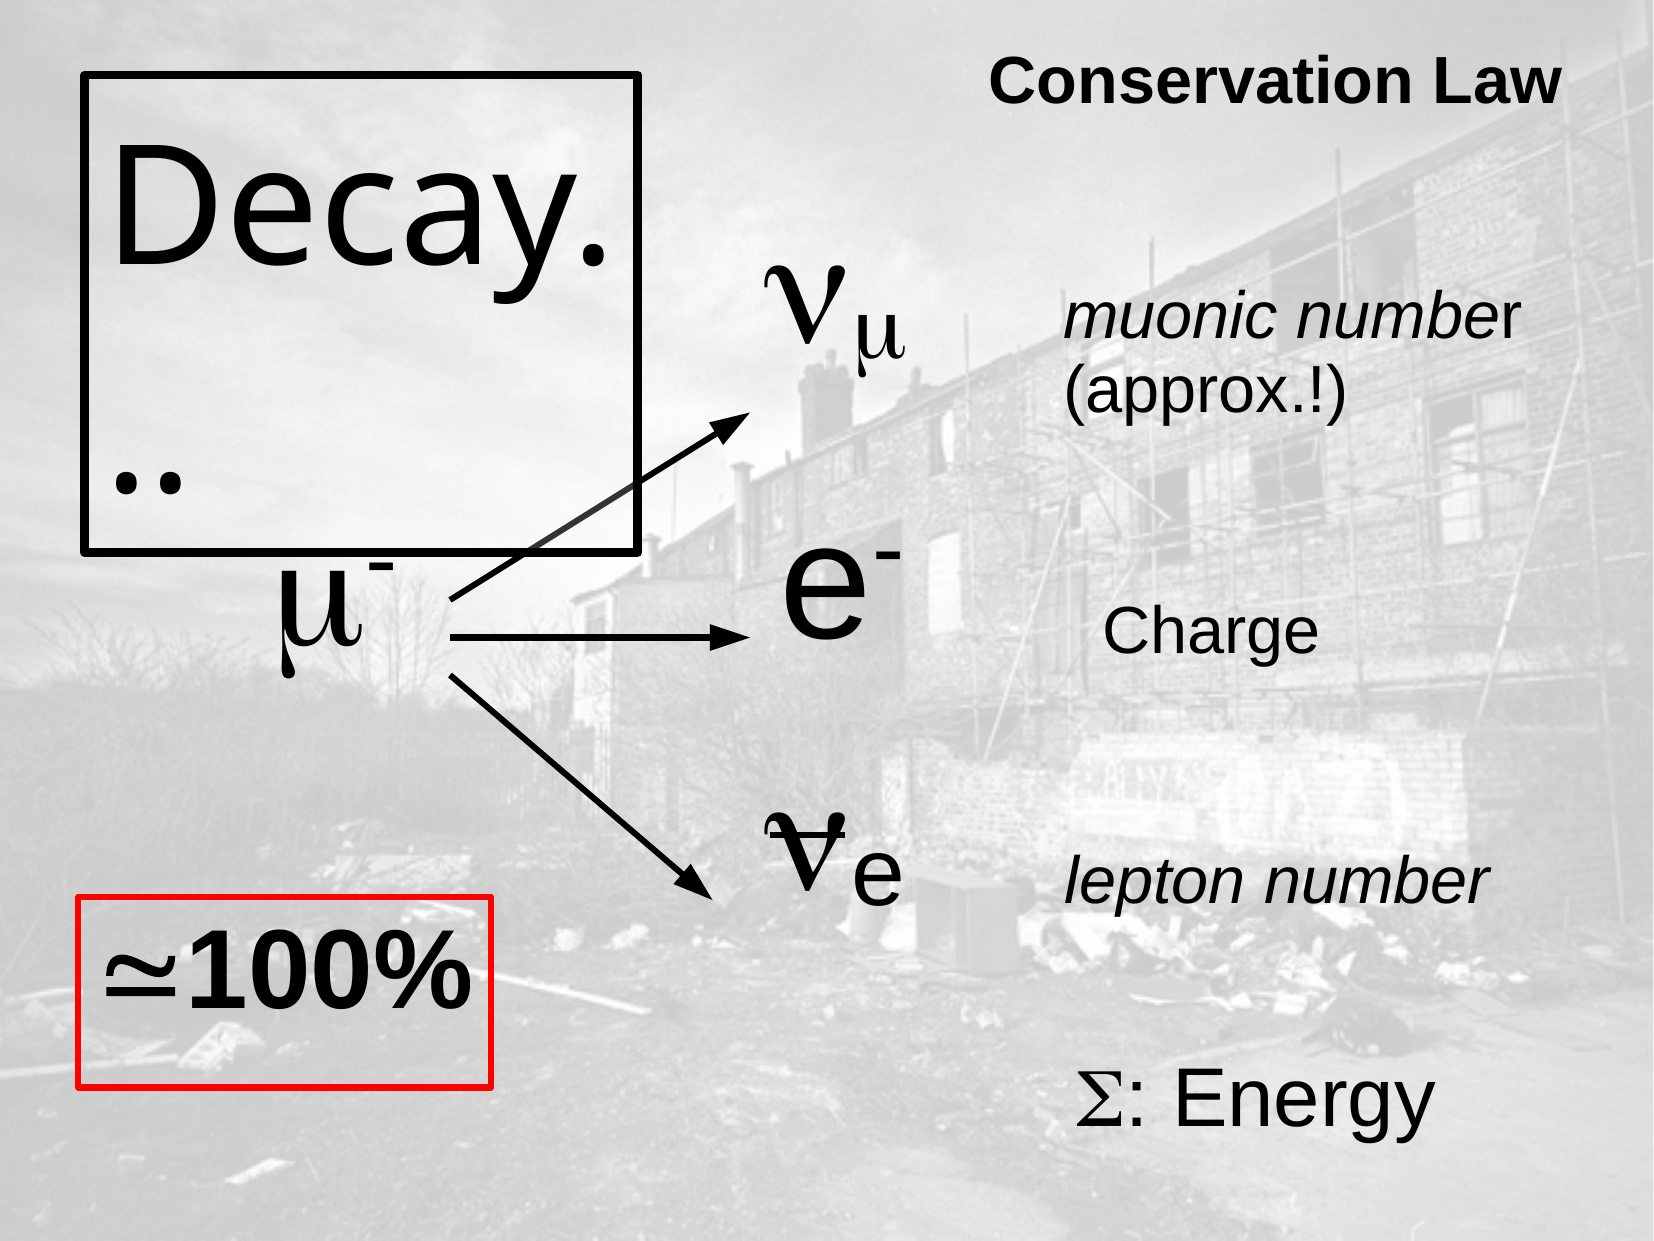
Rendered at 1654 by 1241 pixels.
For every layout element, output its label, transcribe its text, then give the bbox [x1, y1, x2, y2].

text_box Charge [1087, 586, 1336, 701]
text_box Conservation Law [973, 35, 1579, 152]
text_box Decay... [84, 75, 638, 351]
text_box nm [750, 220, 923, 503]
text_box lepton number [1050, 835, 1504, 949]
text_box S: Energy [1061, 1044, 1451, 1184]
text_box ne [750, 732, 921, 1045]
text_box m- [254, 557, 413, 751]
text_box e- [765, 479, 920, 732]
text_box muonic number (approx.!) [1048, 270, 1538, 484]
text_box ≃100% [78, 896, 488, 1088]
picture [0, 0, 1654, 1241]
